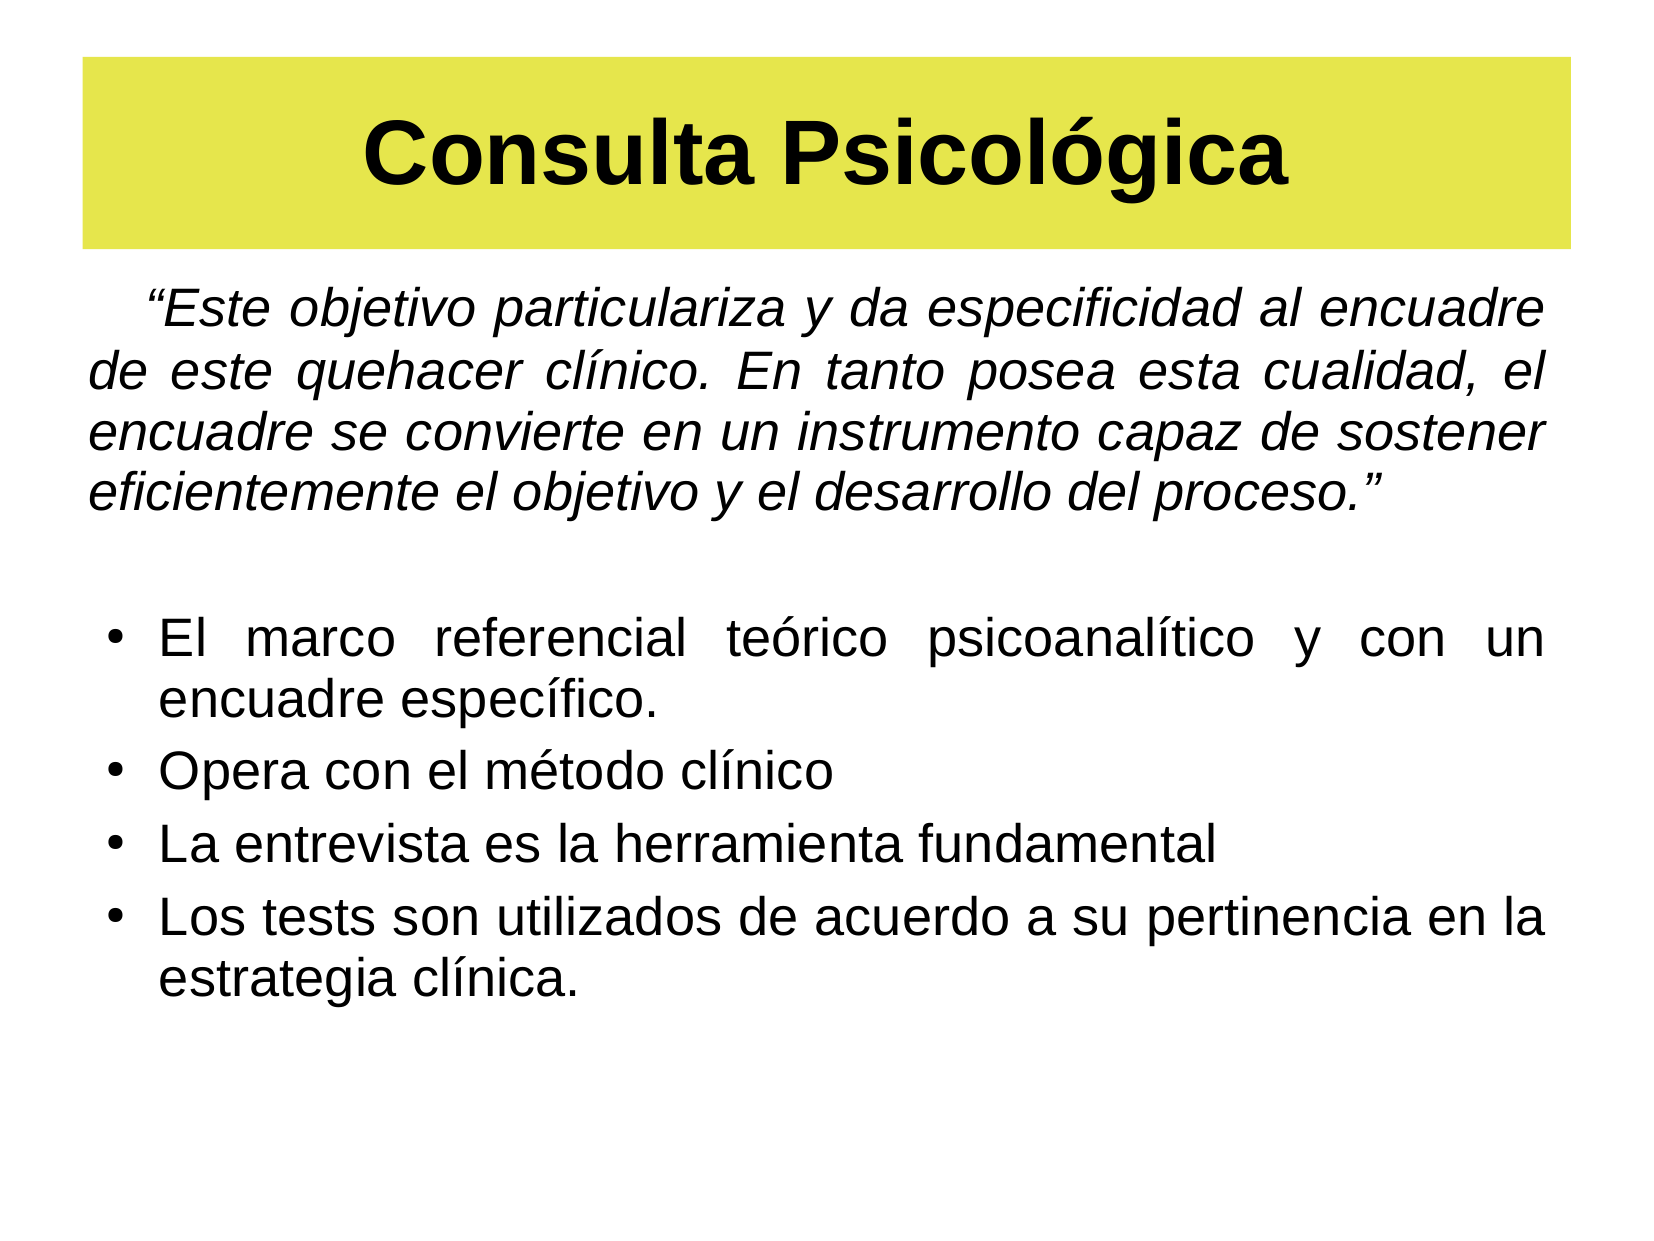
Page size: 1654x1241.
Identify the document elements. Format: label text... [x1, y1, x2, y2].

list “Este objetivo particulariza y da especificidad al encuadre de este quehacer clínico. En tanto posea esta cualidad, el encuadre se convierte en un instrumento capaz de sostener eficientemente el objetivo y el desarrollo del proceso.” El marco referencial teórico psicoanalítico y con un encuadre específico. Opera con el método clínico La entrevista es la herramienta fundamental Los tests son utilizados de acuerdo a su pertinencia en la estrategia clínica. [76, 265, 1565, 1080]
title Consulta Psicológica [82, 56, 1571, 250]
